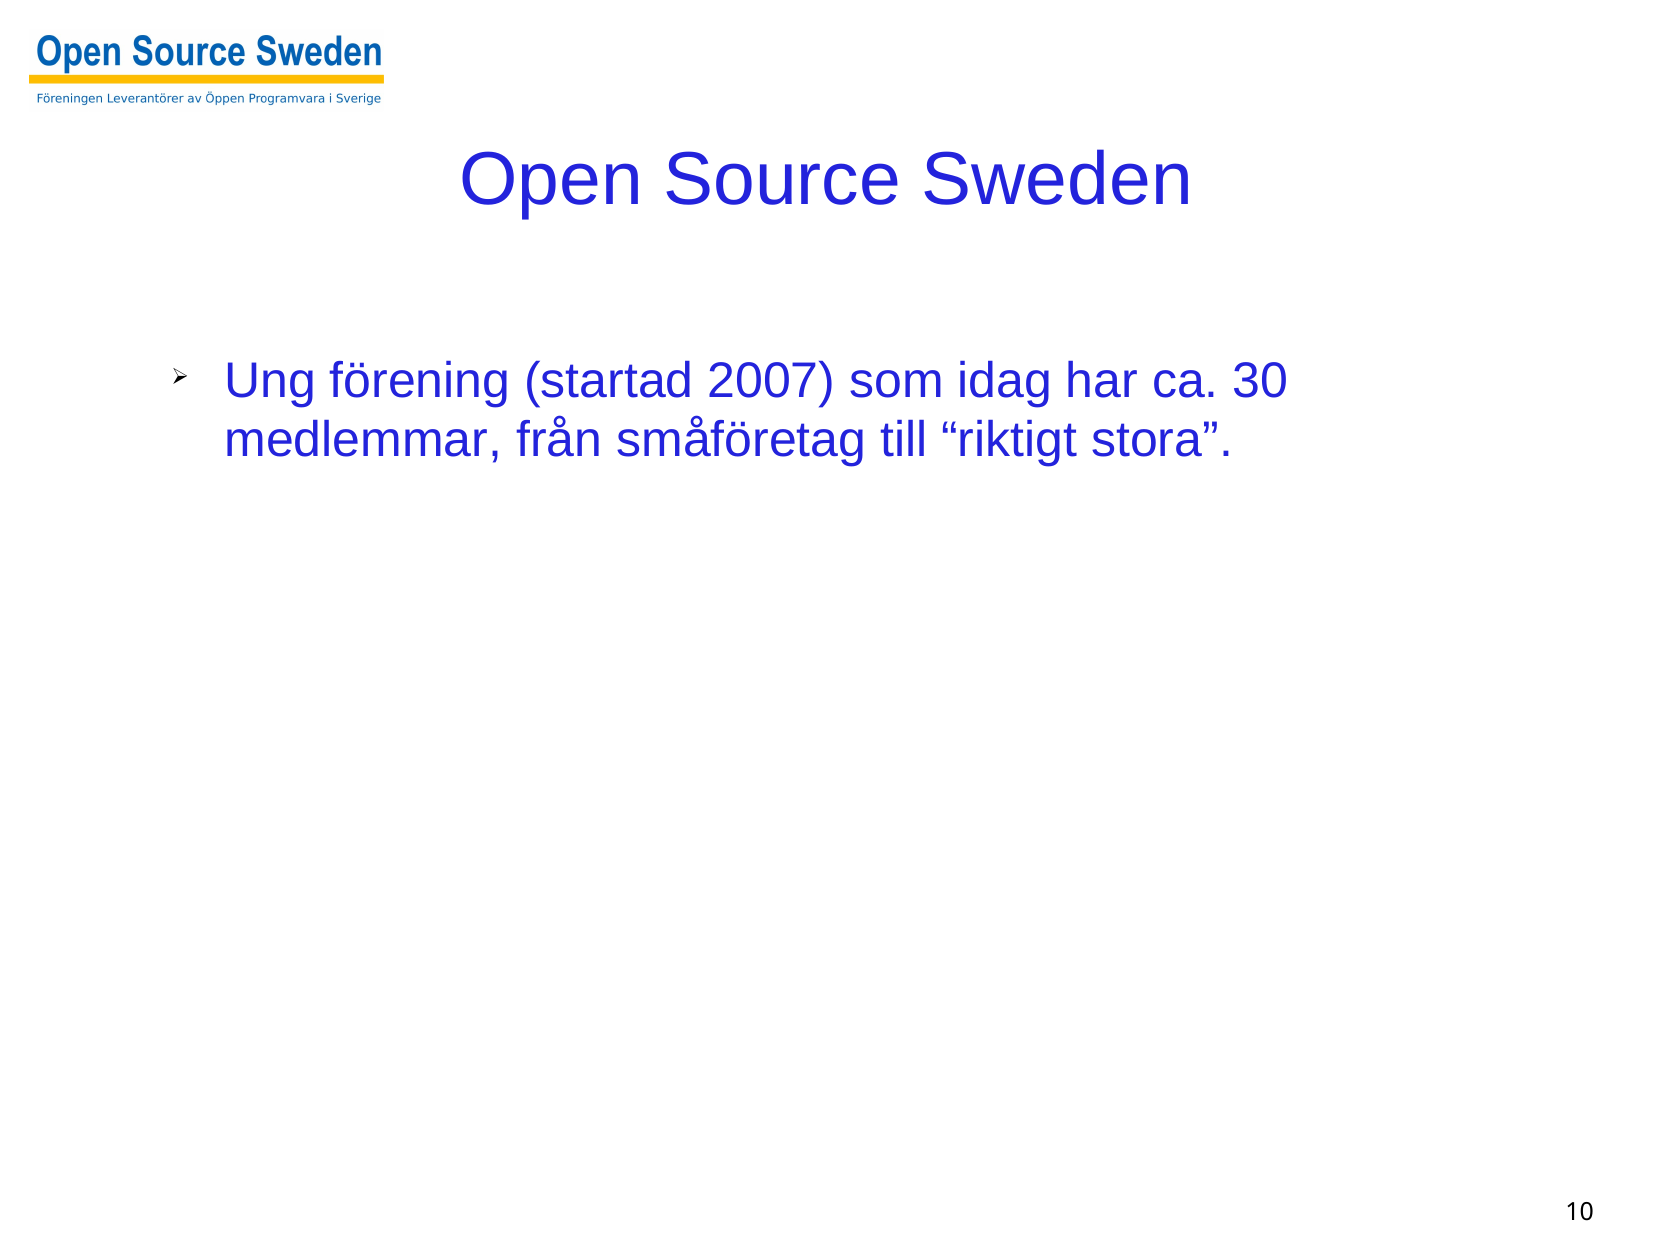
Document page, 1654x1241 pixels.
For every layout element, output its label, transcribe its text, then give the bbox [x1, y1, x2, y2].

list Ung förening (startad 2007) som idag har ca. 30 medlemmar, från småföretag till “riktigt stora”. [153, 259, 1565, 1082]
title Open Source Sweden [82, 114, 1571, 243]
picture [29, 29, 384, 112]
